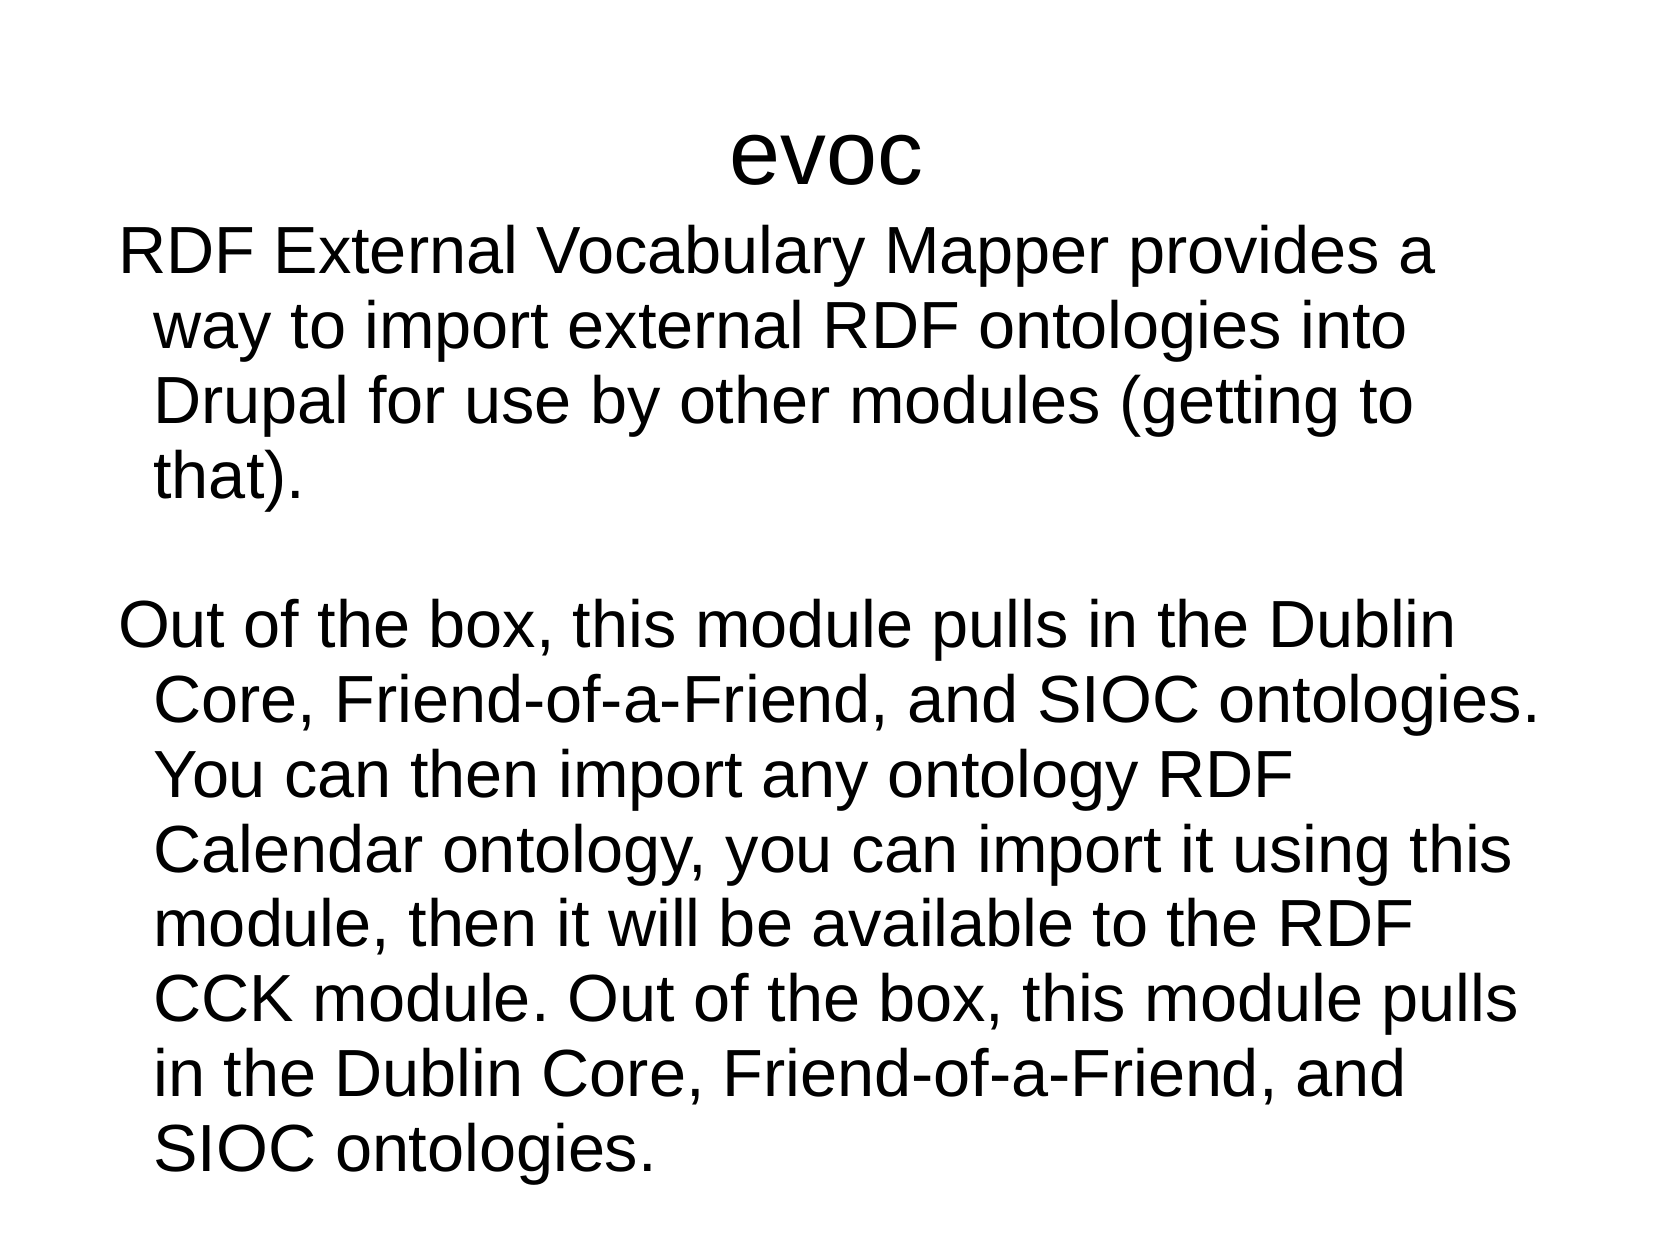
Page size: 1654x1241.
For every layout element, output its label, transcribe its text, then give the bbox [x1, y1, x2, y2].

title evoc [82, 56, 1571, 200]
subtitle RDF External Vocabulary Mapper provides a way to import external RDF ontologies into Drupal for use by other modules (getting to that). Out of the box, this module pulls in the Dublin Core, Friend-of-a-Friend, and SIOC ontologies. You can then import any ontology RDF Calendar ontology, you can import it using this module, then it will be available to the RDF CCK module. Out of the box, this module pulls in the Dublin Core, Friend-of-a-Friend, and SIOC ontologies. [82, 200, 1571, 1199]
